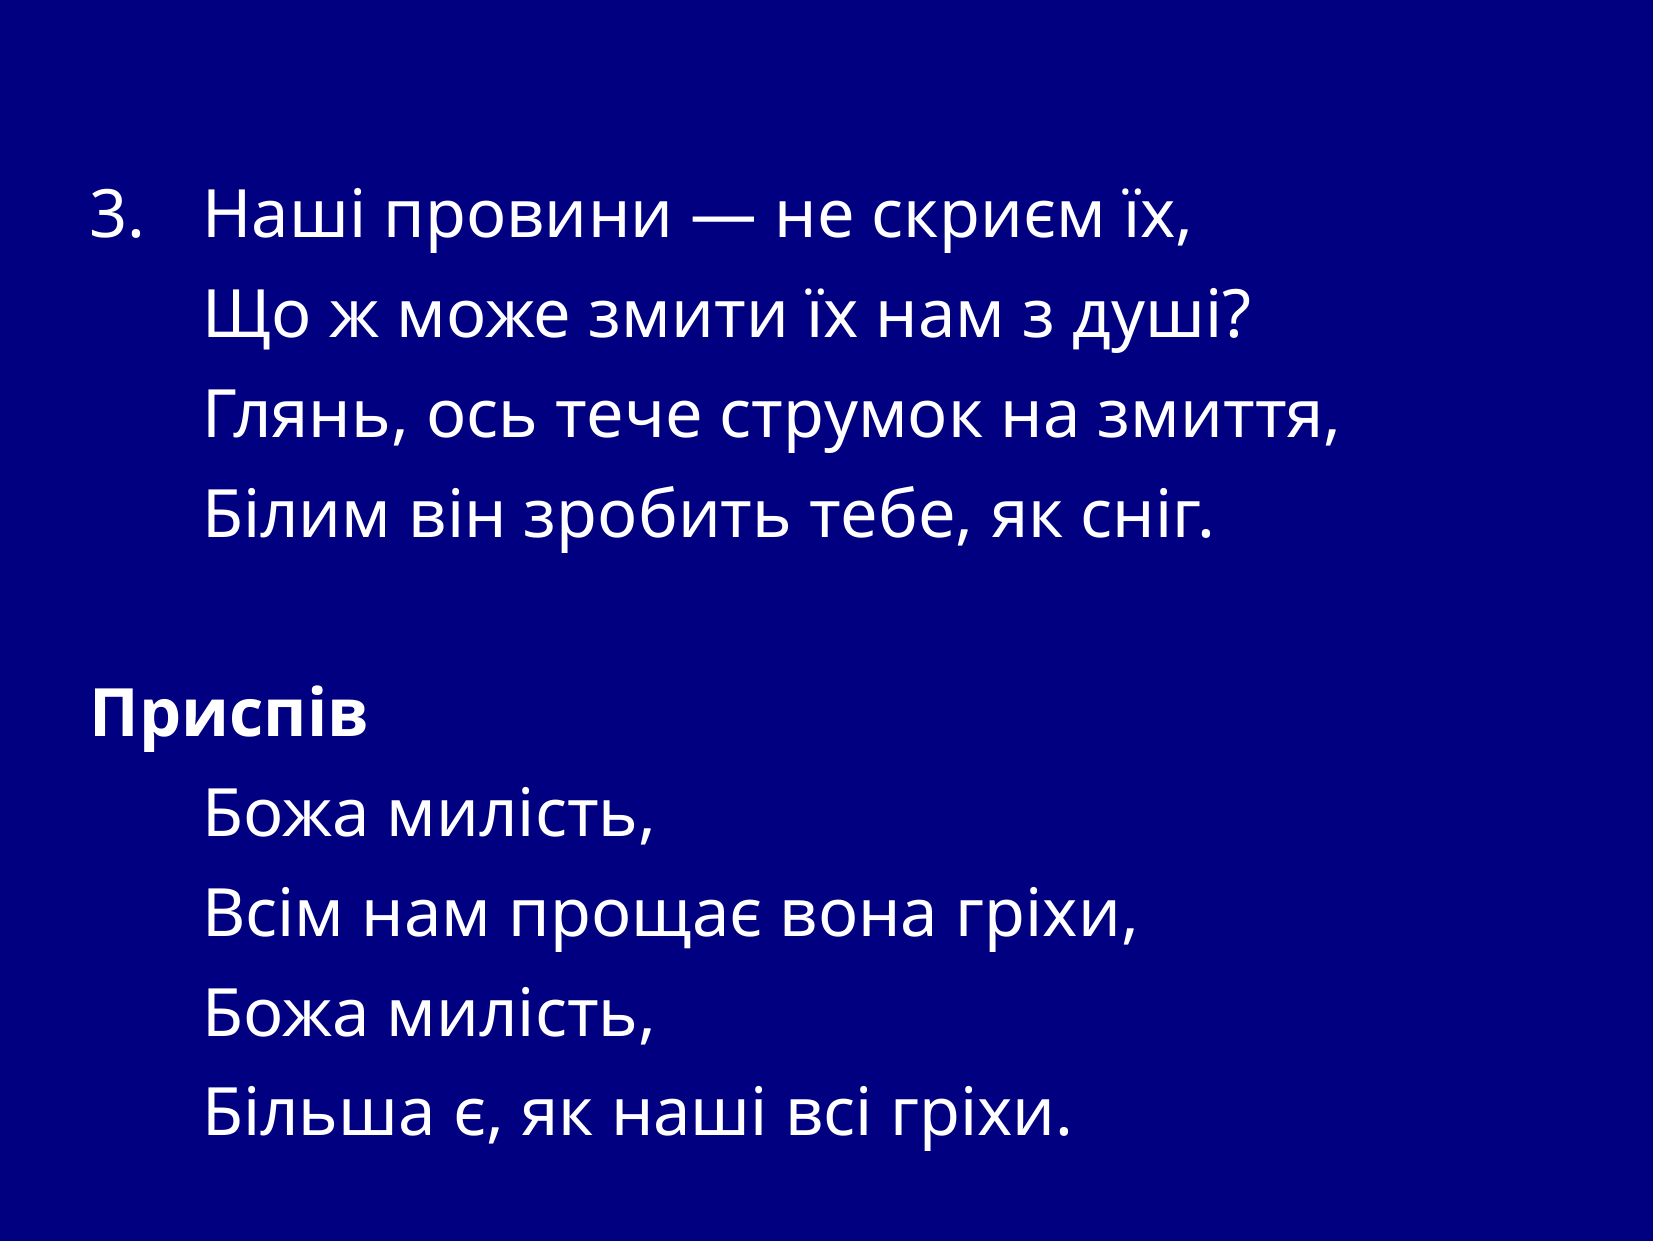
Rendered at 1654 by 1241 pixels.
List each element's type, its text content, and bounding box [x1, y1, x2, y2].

text_box 3. Наші провини ― не скриєм їх, Що ж може змити їх нам з душі? Глянь, ось тече струмок на змиття, Білим він зробить тебе, як сніг. Приспів Божа милість, Всім нам прощає вона гріхи, Божа милість, Більша є, як наші всі гріхи. [75, 150, 1576, 1163]
